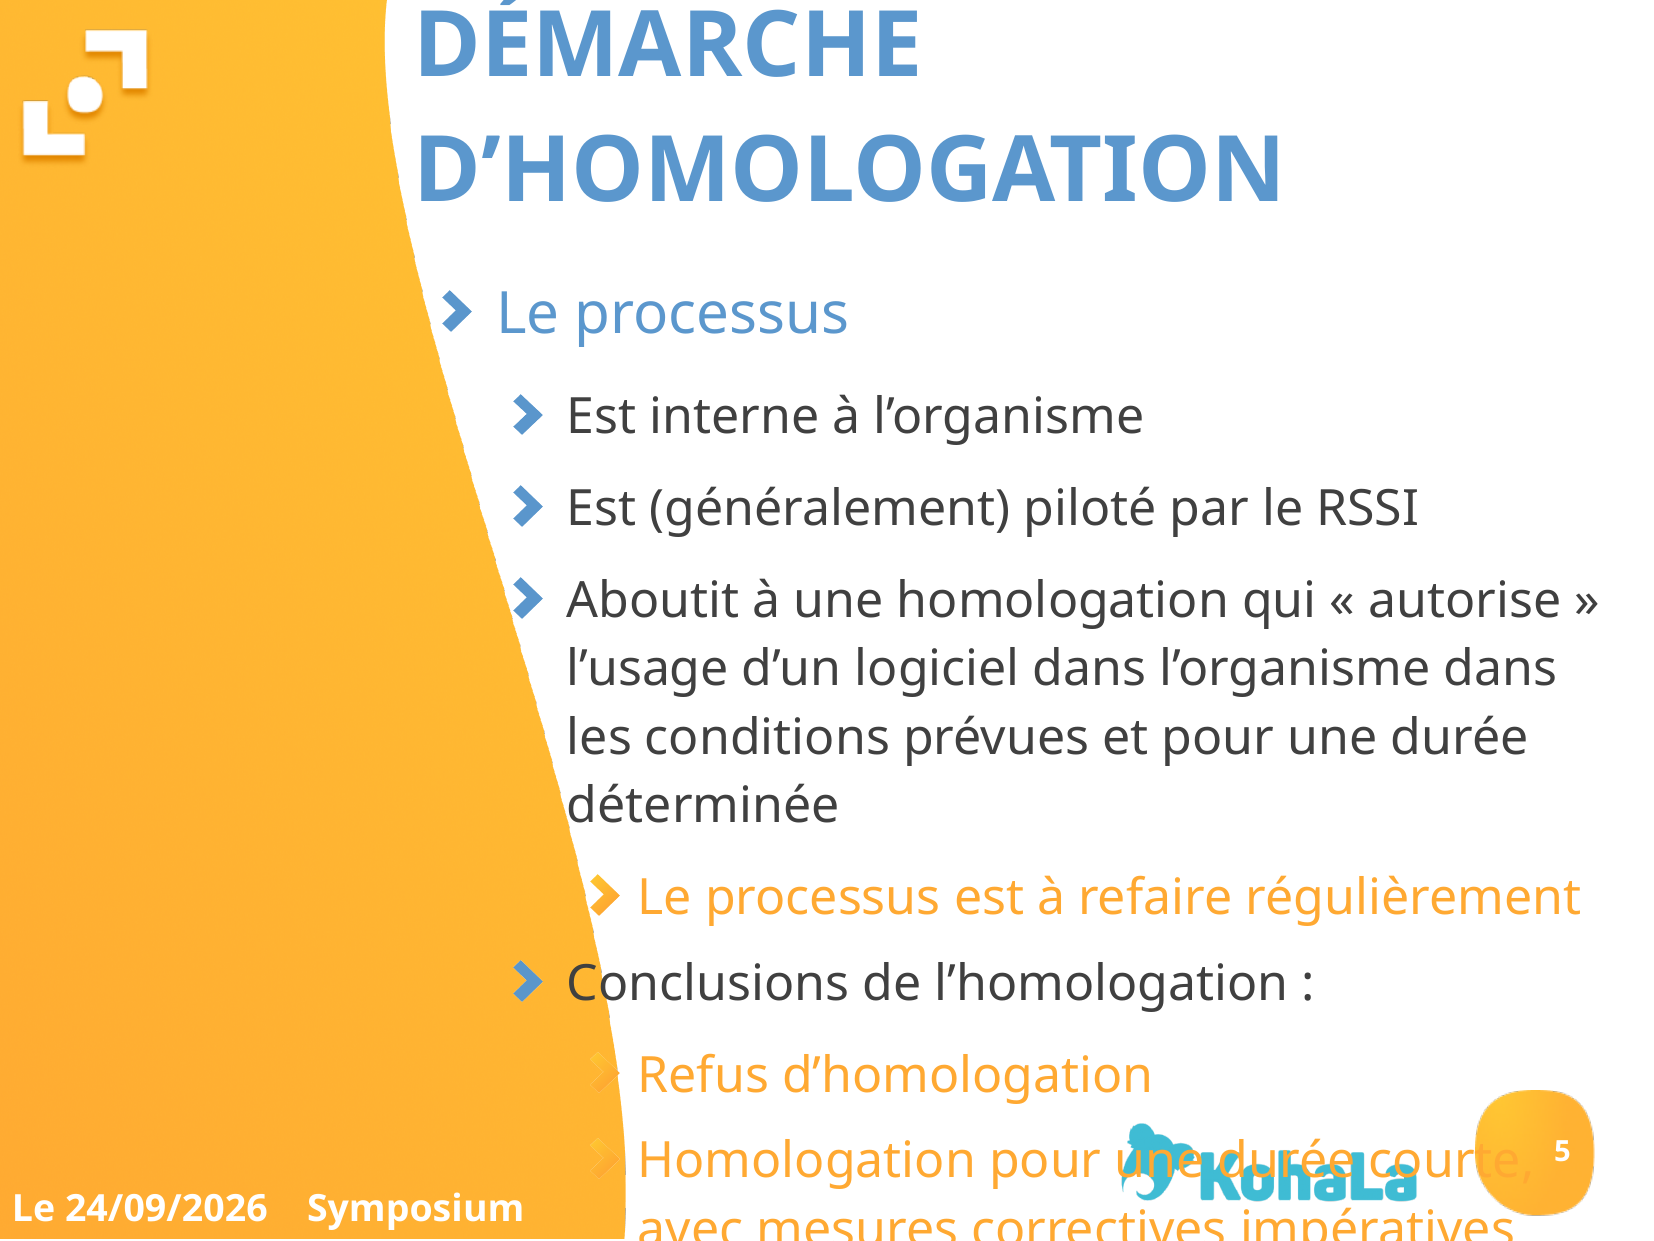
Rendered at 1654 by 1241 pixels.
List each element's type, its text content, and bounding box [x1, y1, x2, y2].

title Démarche d’homologation [413, 0, 1654, 234]
picture [0, 0, 626, 1241]
picture [1116, 1090, 1595, 1217]
list Le processus Est interne à l’organisme Est (généralement) piloté par le RSSI Aboutit à une homologation qui « autorise » l’usage d’un logiciel dans l’organisme dans les conditions prévues et pour une durée déterminée Le processus est à refaire régulièrement Conclusions de l’homologation : Refus d’homologation Homologation pour une durée courte, avec mesures correctives impératives Homologation pour une durée longue [425, 271, 1630, 1075]
